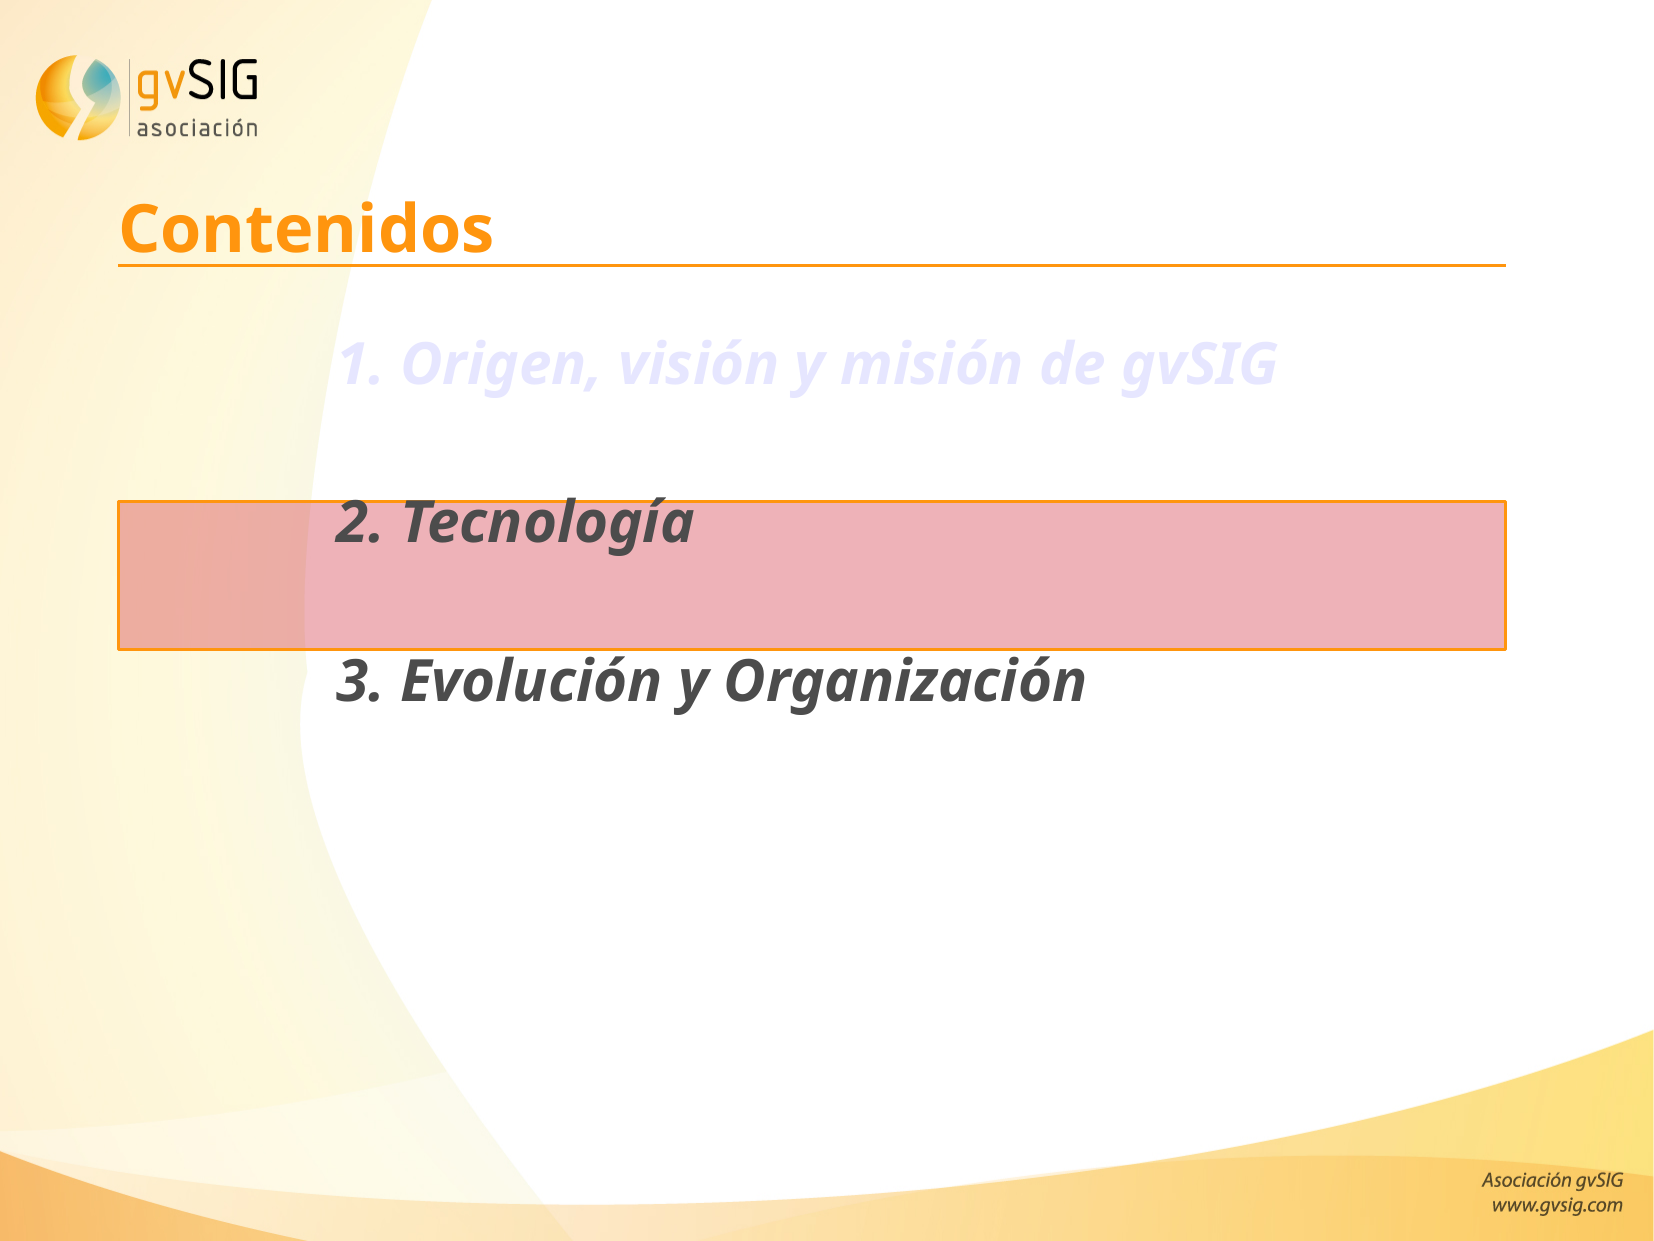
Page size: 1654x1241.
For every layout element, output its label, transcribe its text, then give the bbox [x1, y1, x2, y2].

picture [0, 0, 1654, 1241]
title 1. Origen, visión y misión de gvSIG 2. Tecnología 3. Evolución y Organización [336, 351, 1477, 1165]
text_box [118, 501, 336, 650]
text_box [1477, 501, 1506, 650]
title Contenidos [118, 177, 1607, 276]
